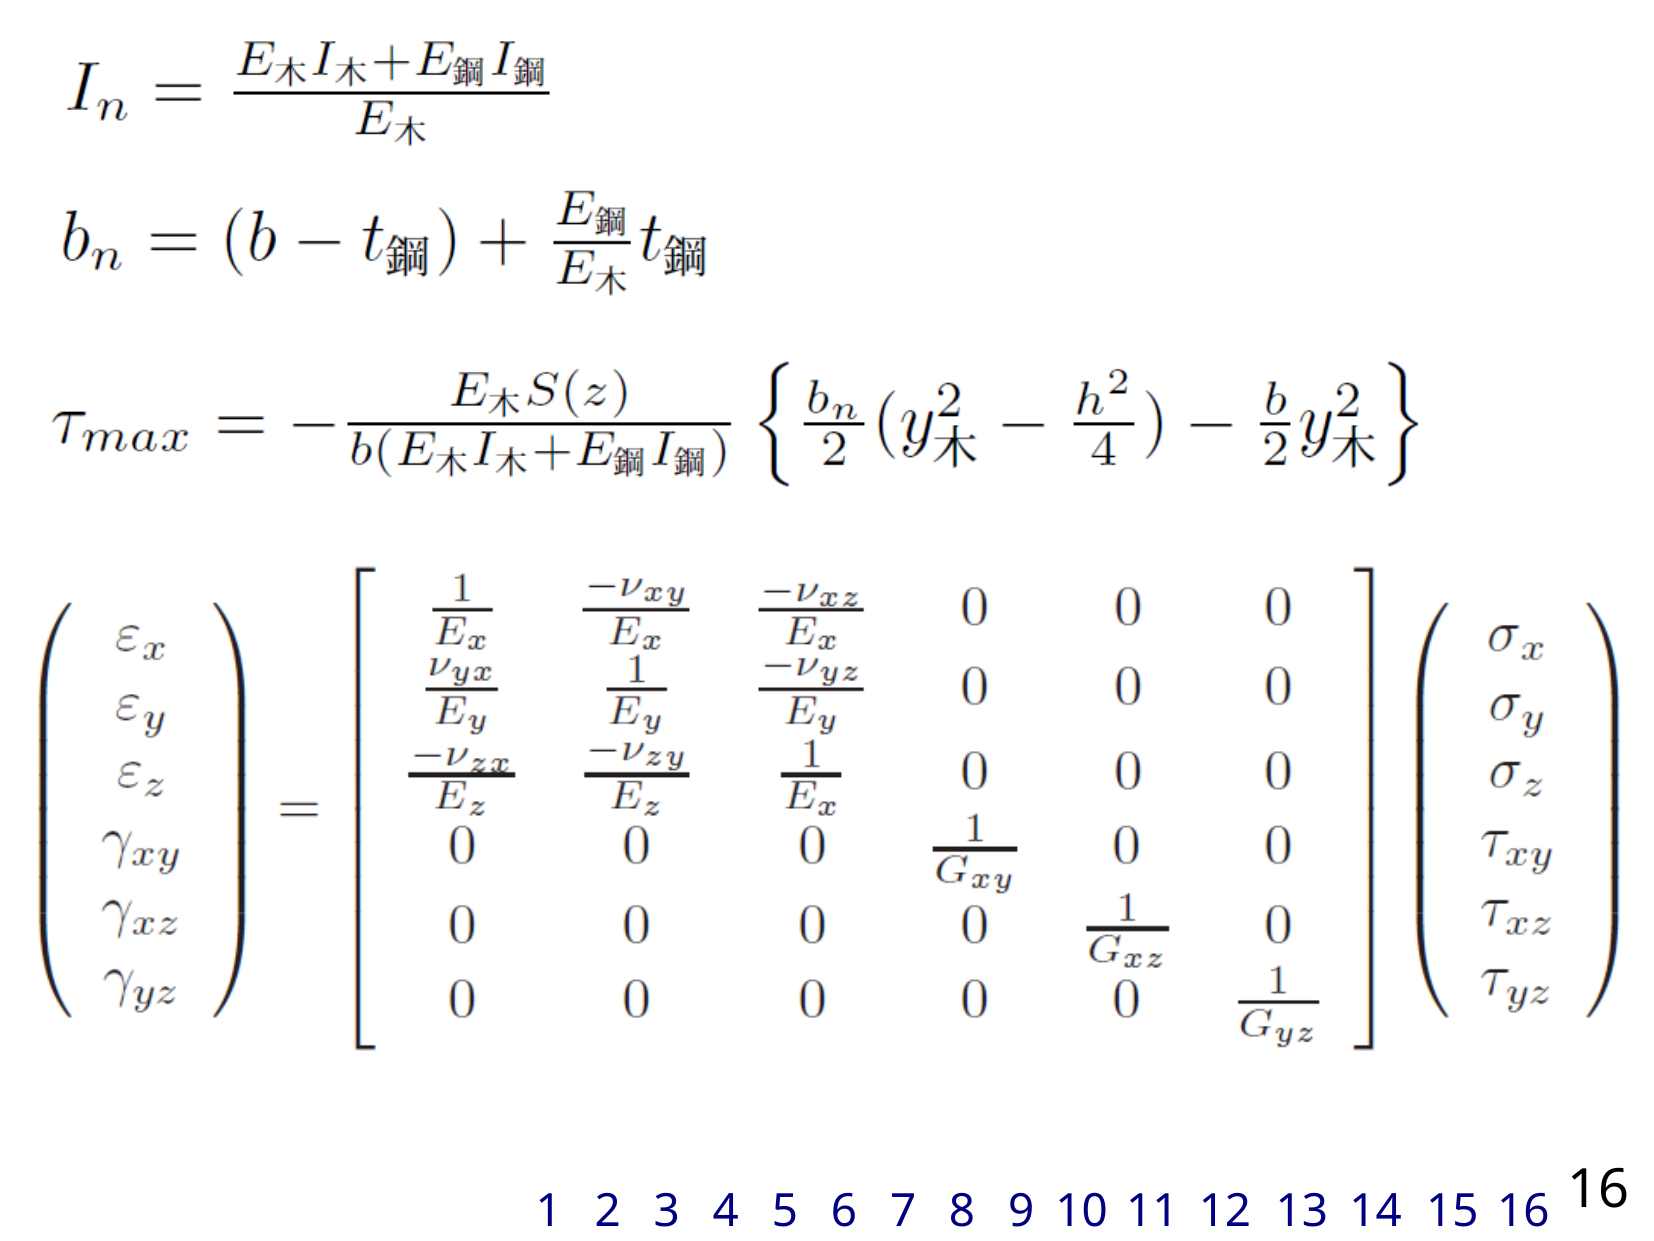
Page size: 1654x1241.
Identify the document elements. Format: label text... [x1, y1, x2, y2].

text_box 16 [1494, 1175, 1557, 1238]
text_box 8 [946, 1175, 1005, 1238]
text_box 5 [768, 1175, 827, 1238]
text_box 9 [1005, 1175, 1052, 1238]
text_box 13 [1272, 1175, 1335, 1238]
text_box 12 [1195, 1175, 1258, 1238]
text_box 16 [1564, 1147, 1652, 1221]
picture [21, 31, 1418, 532]
text_box 2 [593, 1175, 650, 1238]
picture [29, 560, 1625, 1056]
text_box 11 [1123, 1175, 1195, 1238]
text_box 4 [709, 1175, 768, 1238]
text_box 7 [887, 1175, 946, 1238]
text_box 14 [1346, 1175, 1409, 1238]
text_box 15 [1423, 1175, 1486, 1238]
text_box 3 [650, 1175, 709, 1238]
text_box 10 [1052, 1175, 1123, 1238]
text_box 6 [827, 1175, 887, 1238]
text_box 1 [532, 1175, 593, 1238]
